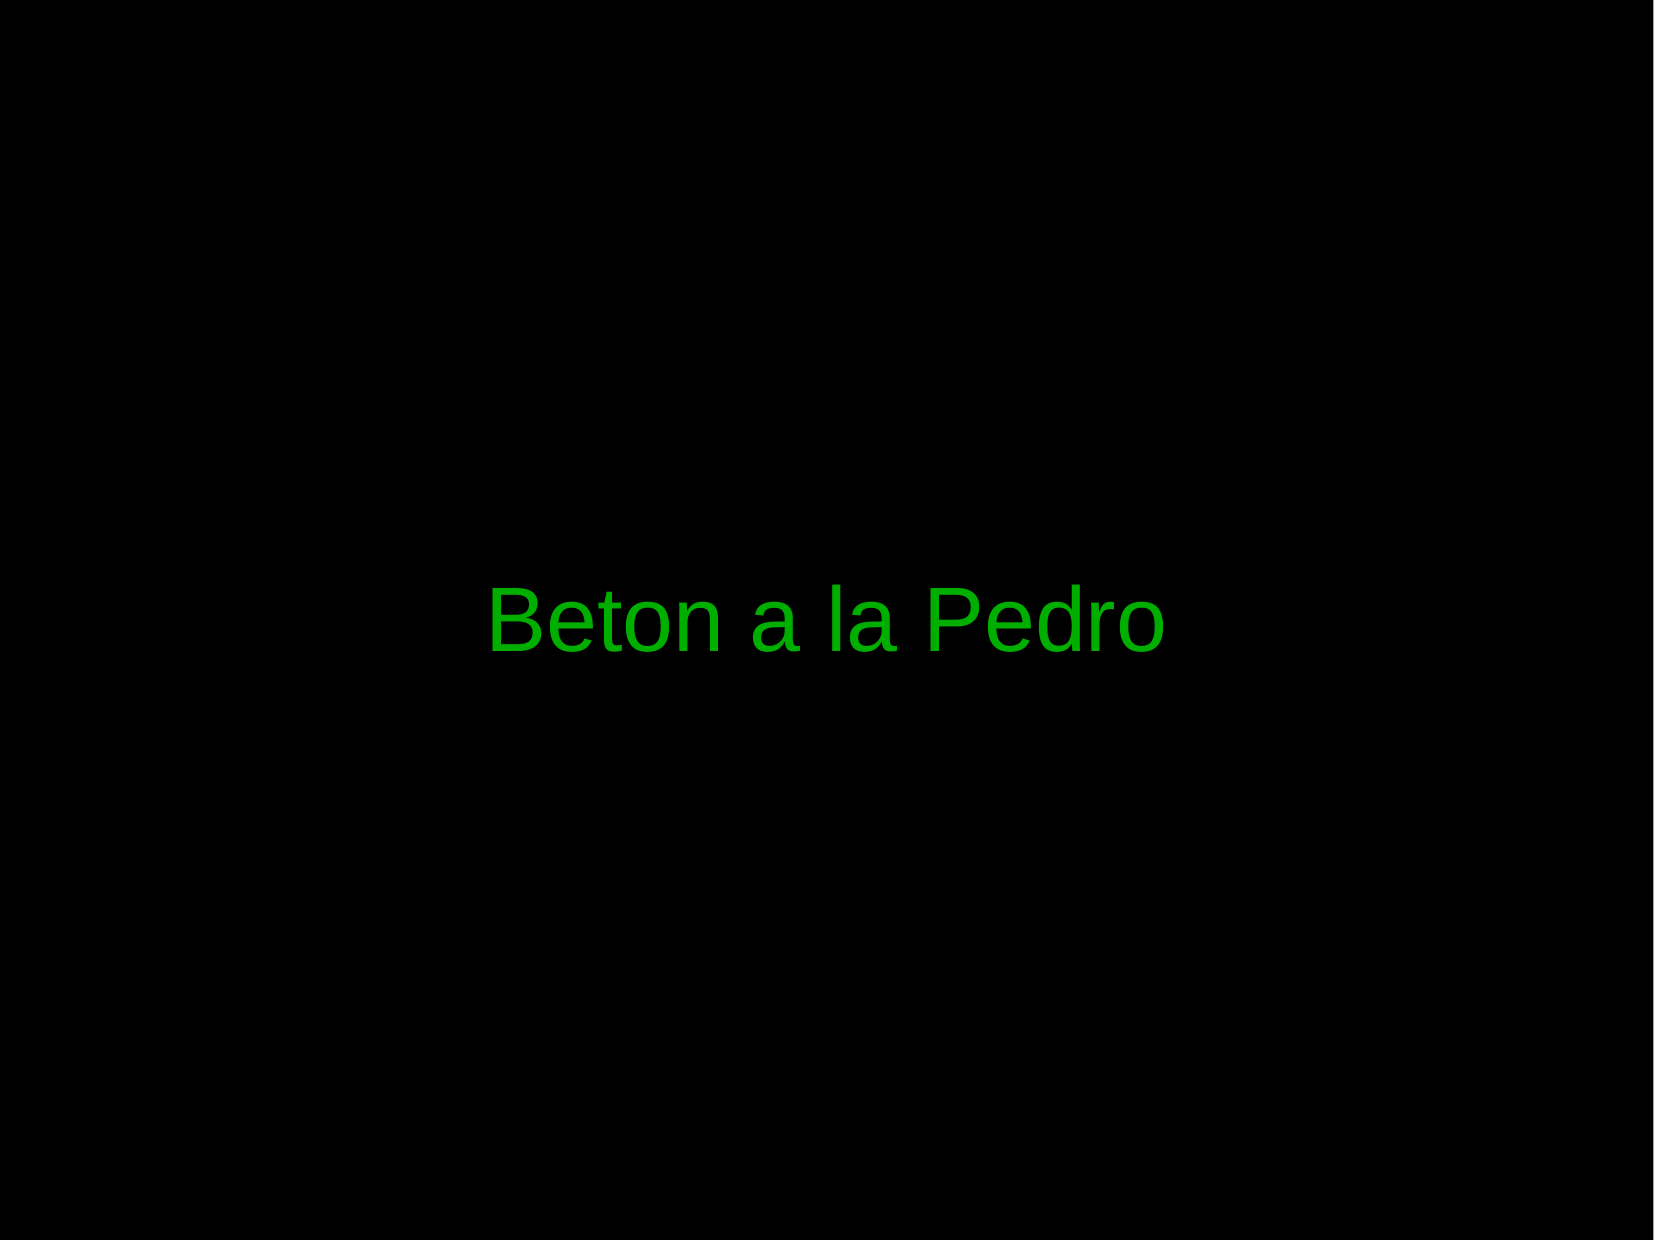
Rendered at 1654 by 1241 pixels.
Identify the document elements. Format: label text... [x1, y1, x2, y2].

title Beton a la Pedro [82, 523, 1571, 717]
